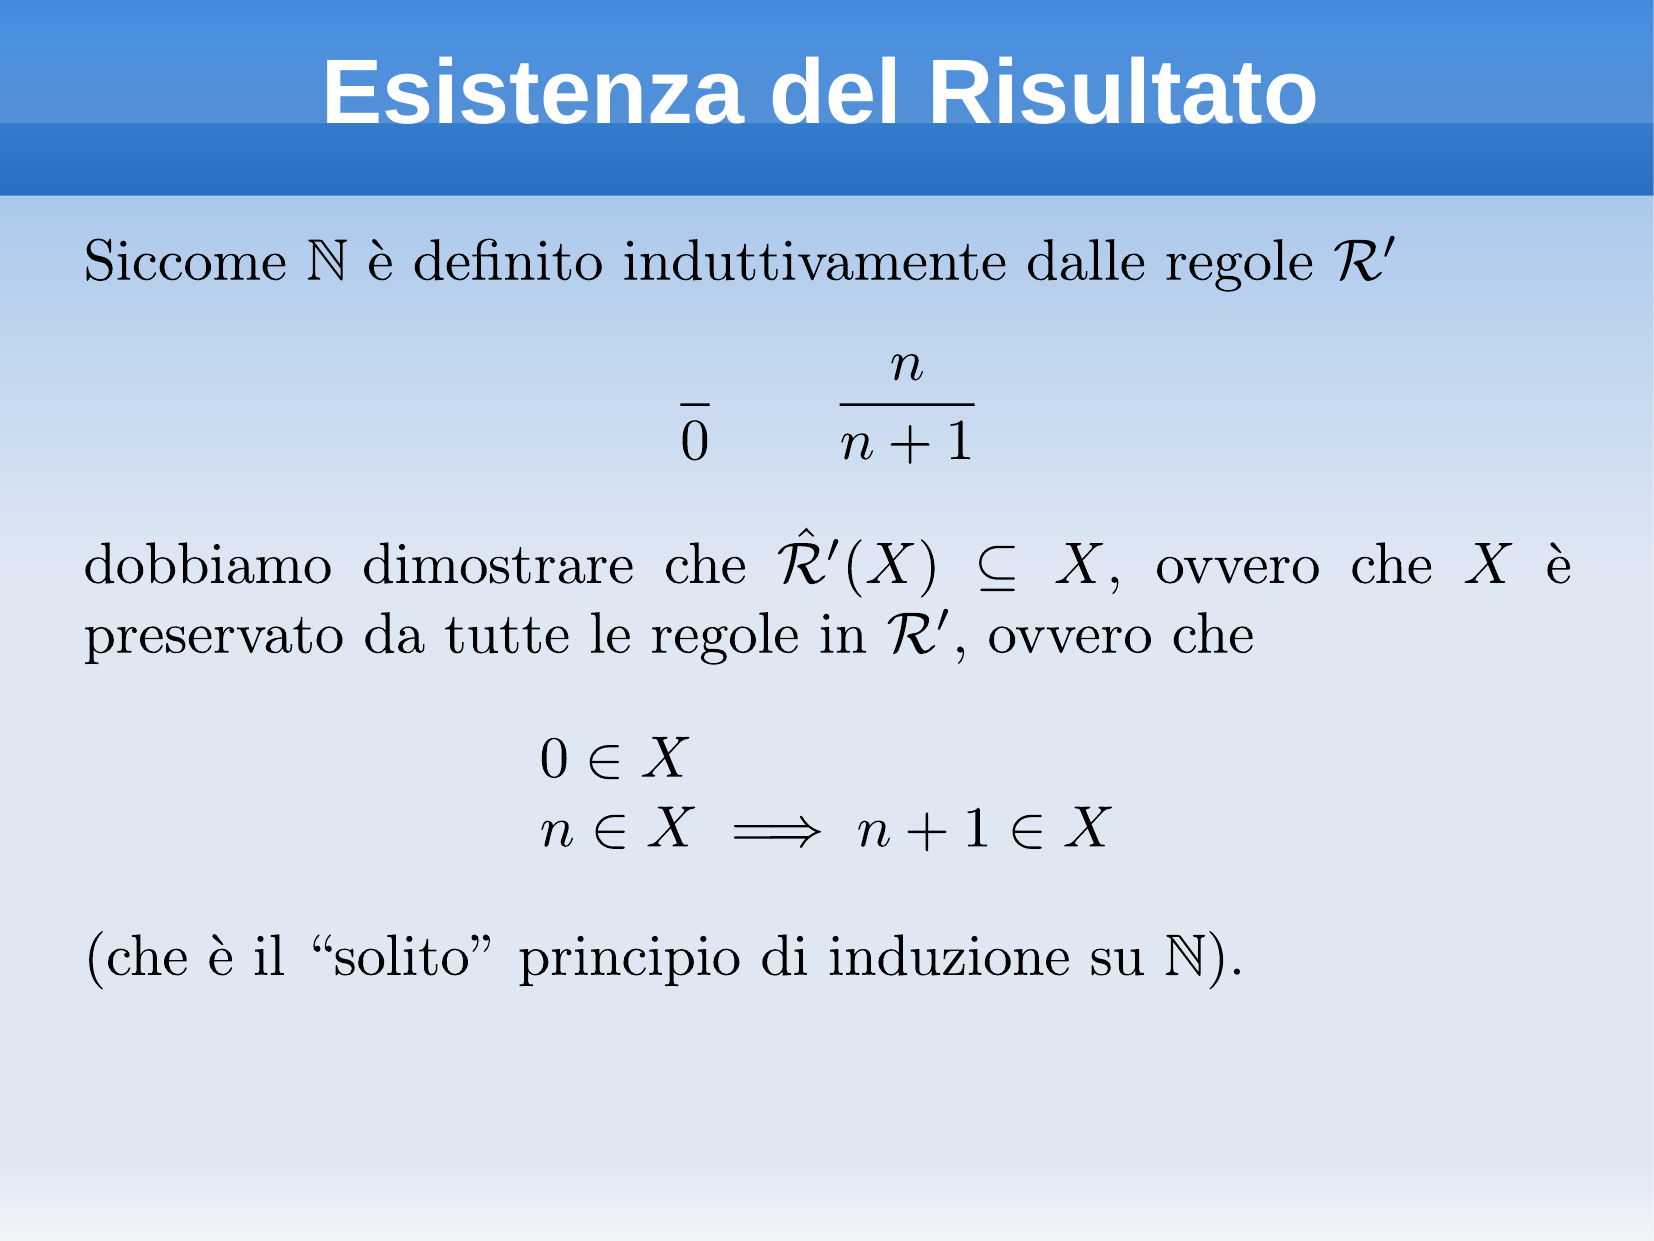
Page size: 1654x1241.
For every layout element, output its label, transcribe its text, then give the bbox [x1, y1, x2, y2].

picture [0, 0, 1654, 1241]
text_box [83, 235, 1574, 990]
title Esistenza del Risultato [76, 0, 1565, 196]
